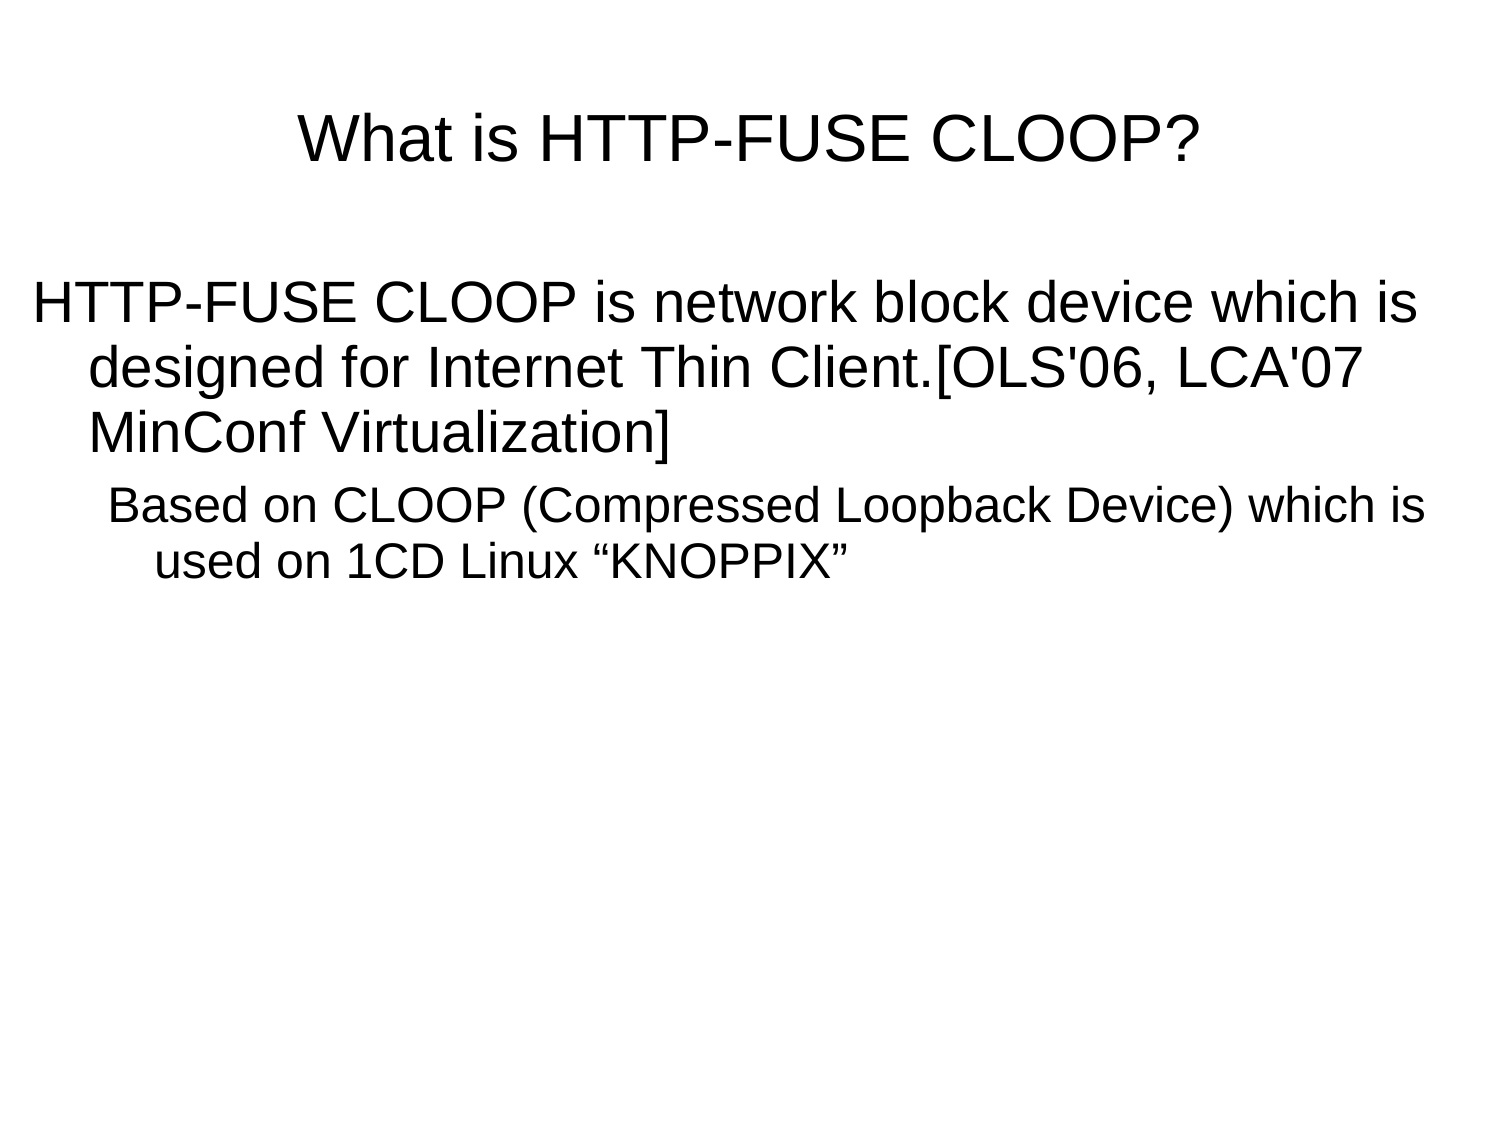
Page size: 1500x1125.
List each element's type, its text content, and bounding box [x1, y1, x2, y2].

list HTTP-FUSE CLOOP is network block device which is designed for Internet Thin Client.[OLS'06, LCA'07 MinConf Virtualization] Based on CLOOP (Compressed Loopback Device) which is used on 1CD Linux “KNOPPIX” [17, 262, 1477, 1006]
title What is HTTP-FUSE CLOOP? [75, 45, 1426, 233]
